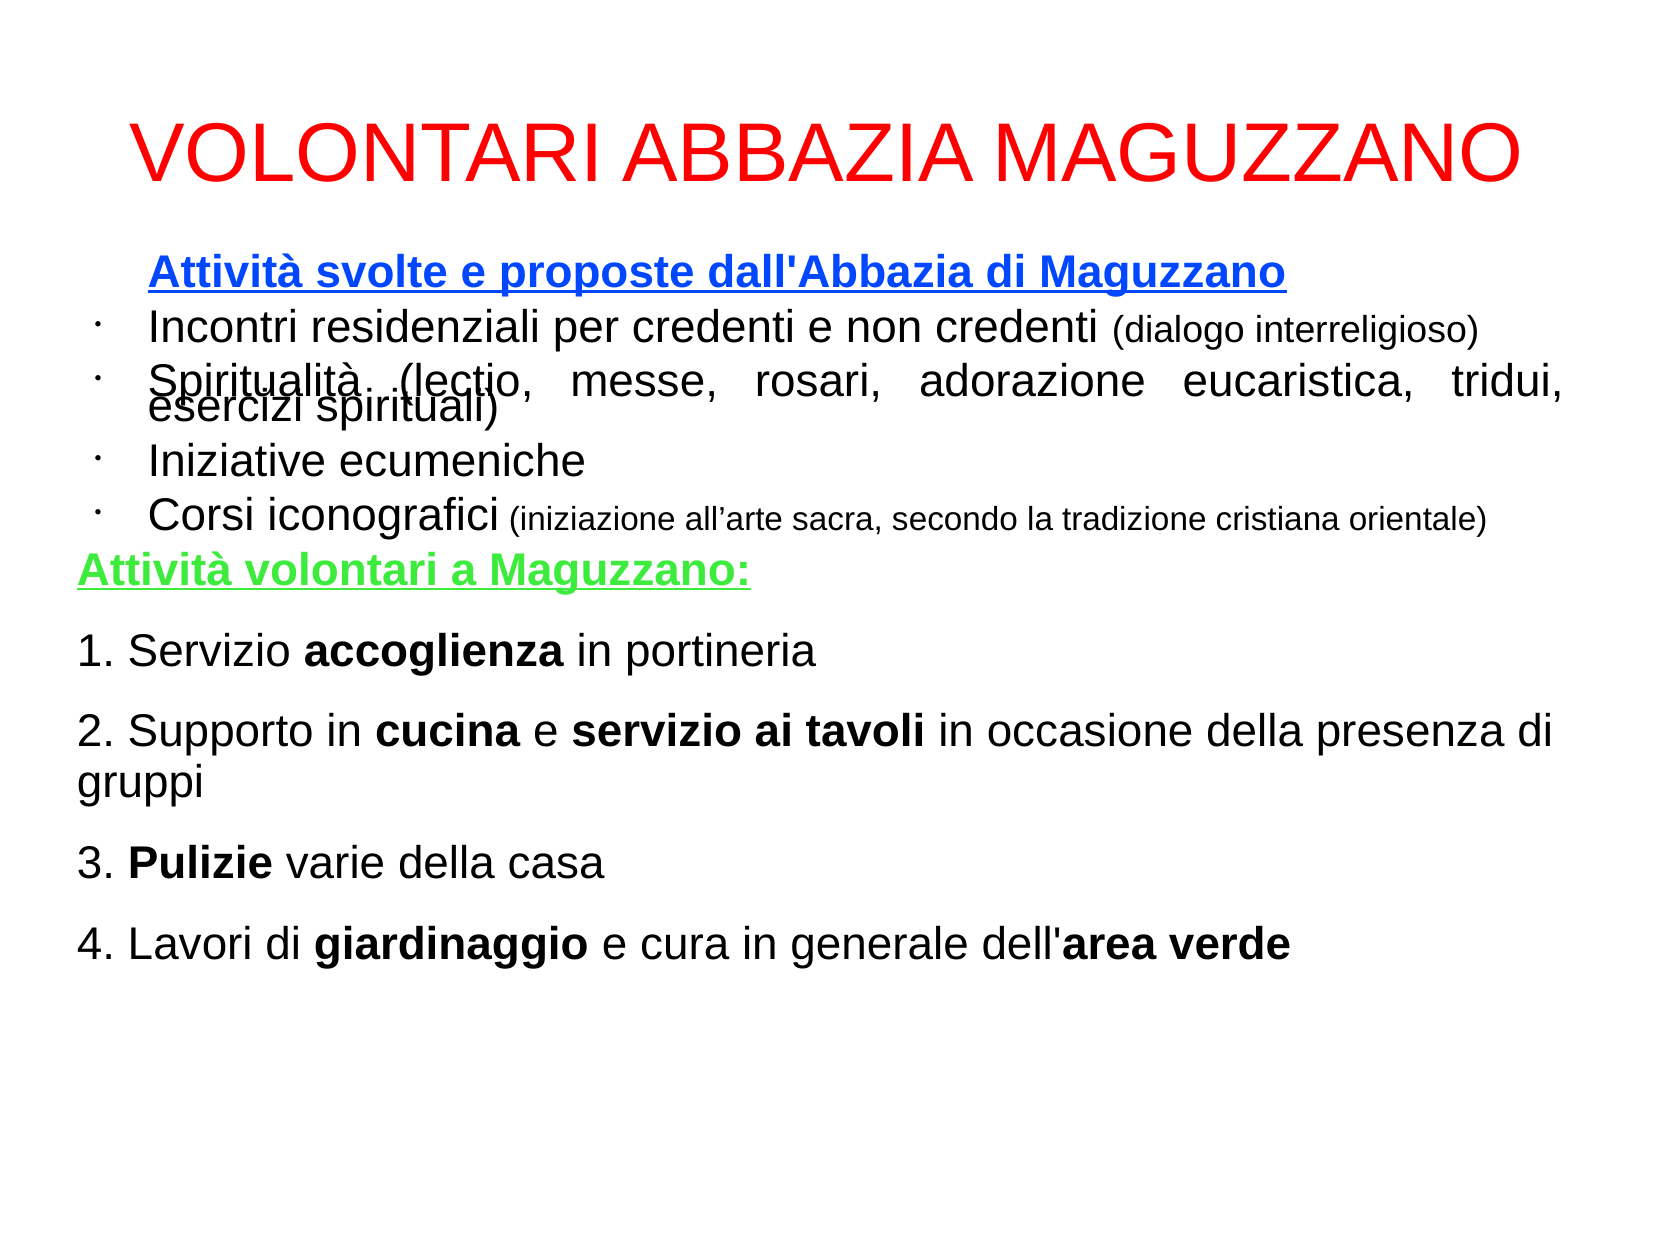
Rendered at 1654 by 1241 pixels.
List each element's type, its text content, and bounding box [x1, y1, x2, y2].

title VOLONTARI ABBAZIA MAGUZZANO [82, 49, 1571, 257]
list Attività svolte e proposte dall'Abbazia di Maguzzano Incontri residenziali per credenti e non credenti (dialogo interreligioso) Spiritualità (lectio, messe, rosari, adorazione eucaristica, tridui, esercizi spirituali) Iniziative ecumeniche Corsi iconografici (iniziazione all’arte sacra, secondo la tradizione cristiana orientale) Attività volontari a Maguzzano: 1. Servizio accoglienza in portineria 2. Supporto in cucina e servizio ai tavoli in occasione della presenza di gruppi 3. Pulizie varie della casa 4. Lavori di giardinaggio e cura in generale dell'area verde [76, 272, 1565, 1159]
